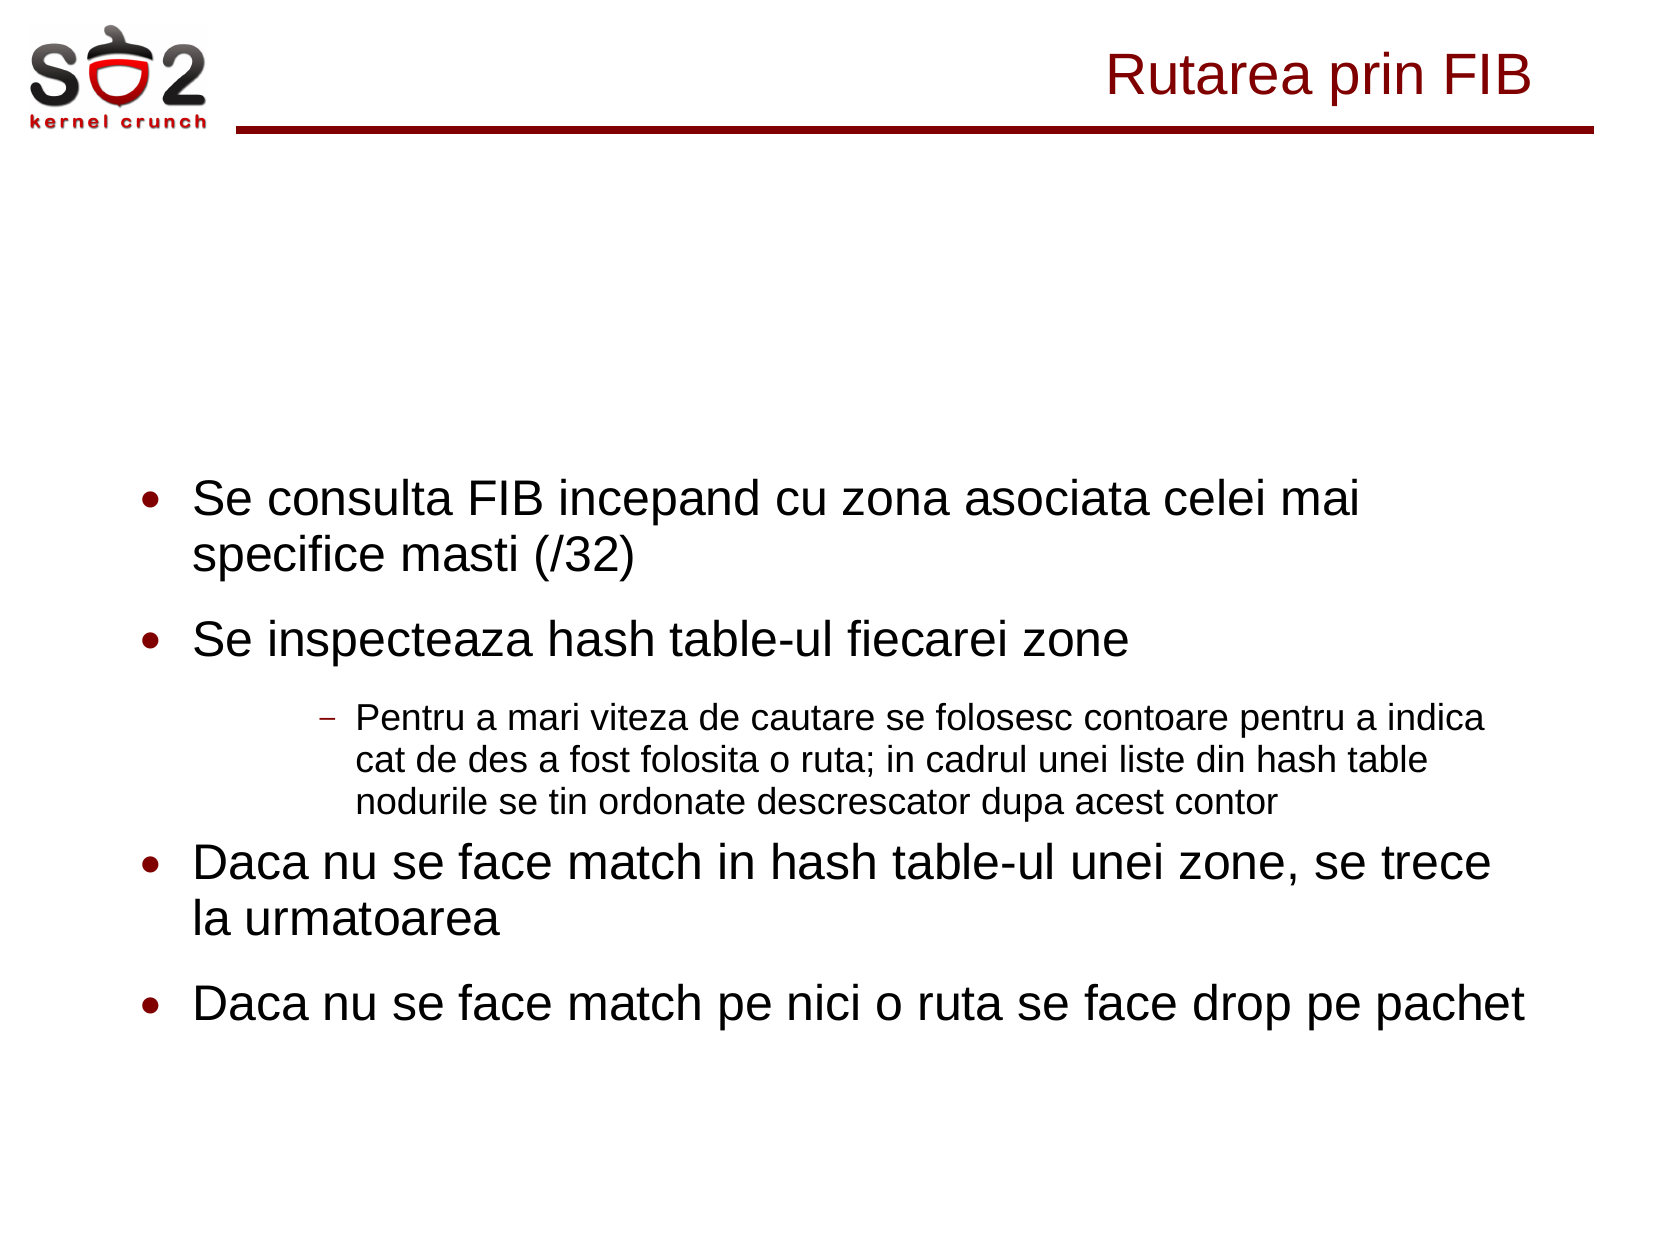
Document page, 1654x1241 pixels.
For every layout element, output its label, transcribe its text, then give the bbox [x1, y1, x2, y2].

title Rutarea prin FIB [121, 0, 1534, 148]
list Se consulta FIB incepand cu zona asociata celei mai specifice masti (/32) Se inspecteaza hash table-ul fiecarei zone Pentru a mari viteza de cautare se folosesc contoare pentru a indica cat de des a fost folosita o ruta; in cadrul unei liste din hash table nodurile se tin ordonate descrescator dupa acest contor Daca nu se face match in hash table-ul unei zone, se trece la urmatoarea Daca nu se face match pe nici o ruta se face drop pe pachet [121, 331, 1534, 1170]
picture [29, 23, 121, 130]
